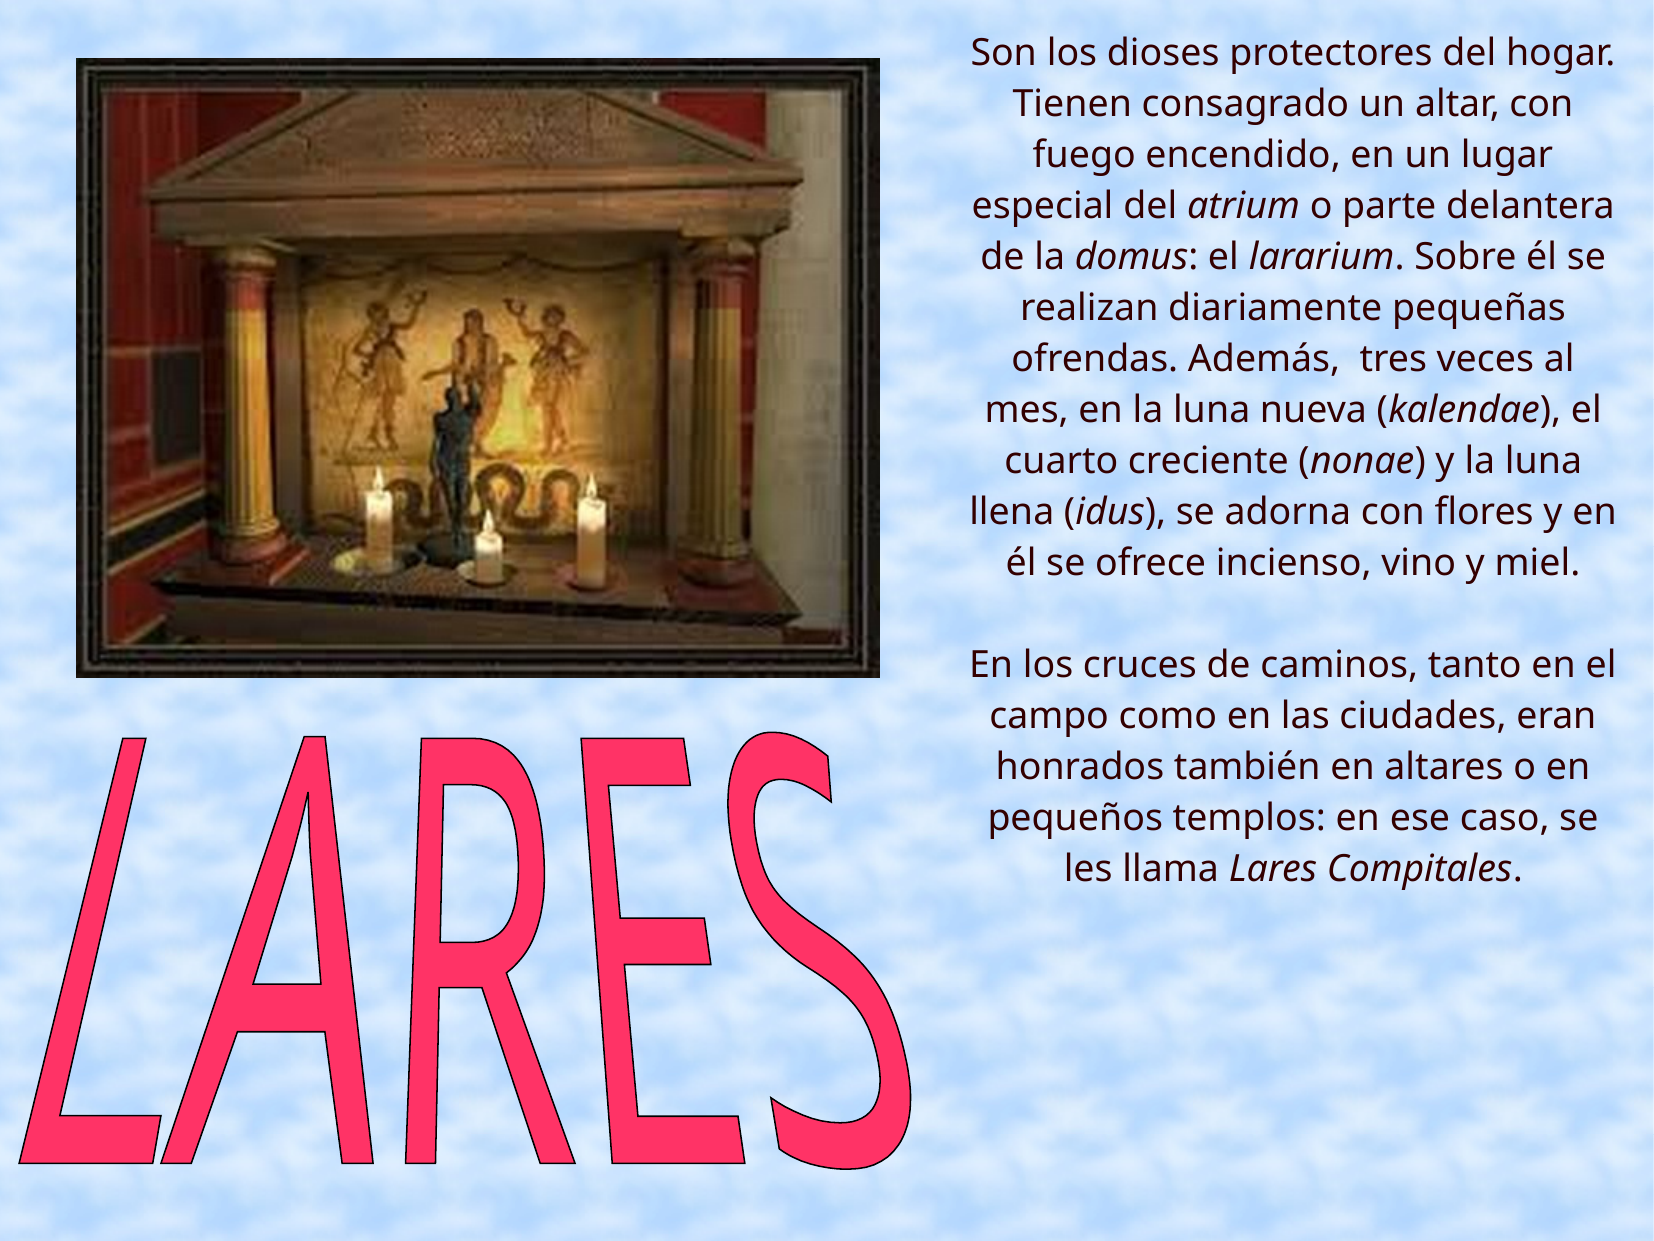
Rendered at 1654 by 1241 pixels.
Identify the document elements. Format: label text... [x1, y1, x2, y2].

text_box LARES [405, 738, 576, 1164]
text_box LARES [19, 738, 161, 1164]
text_box Son los dioses protectores del hogar. Tienen consagrado un altar, con fuego encendido, en un lugar especial del atrium o parte delantera de la domus: el lararium. Sobre él se realizan diariamente pequeñas ofrendas. Además, tres veces al mes, en la luna nueva (kalendae), el cuarto creciente (nonae) y la luna llena (idus), se adorna con flores y en él se ofrece incienso, vino y miel. En los cruces de caminos, tanto en el campo como en las ciudades, eran honrados también en altares o en pequeños templos: en ese caso, se les llama Lares Compitales. [950, 17, 1636, 1241]
text_box LARES [581, 738, 745, 1164]
picture [0, 0, 1654, 1241]
text_box LARES [727, 732, 911, 1170]
text_box LARES [160, 736, 374, 1164]
